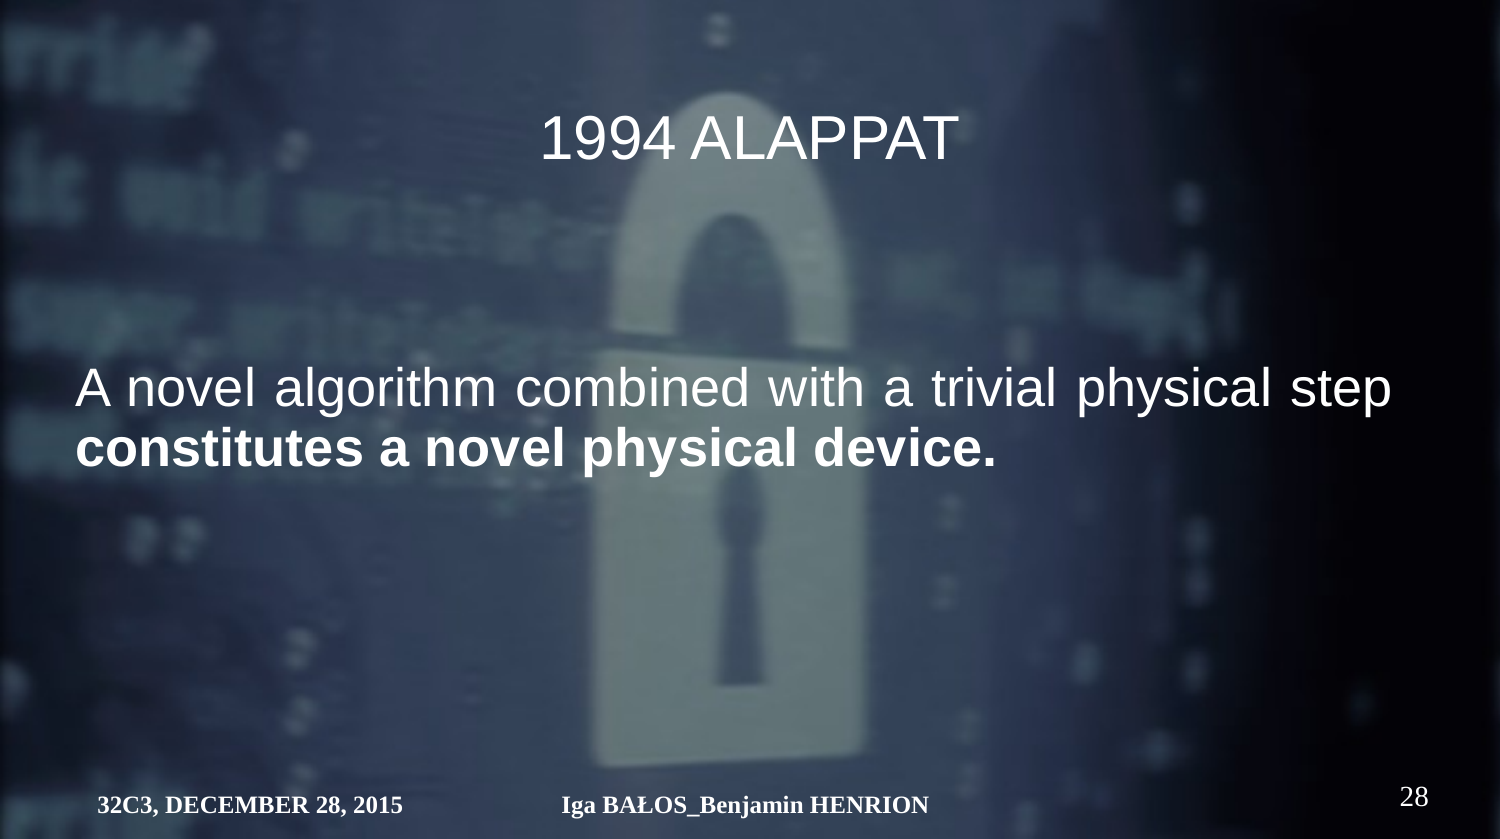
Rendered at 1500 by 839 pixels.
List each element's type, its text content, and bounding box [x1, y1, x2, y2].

list A novel algorithm combined with a trivial physical step constitutes a novel physical device. [74, 196, 1395, 839]
title 1994 ALAPPAT [74, 33, 1425, 174]
picture [0, 0, 1500, 839]
